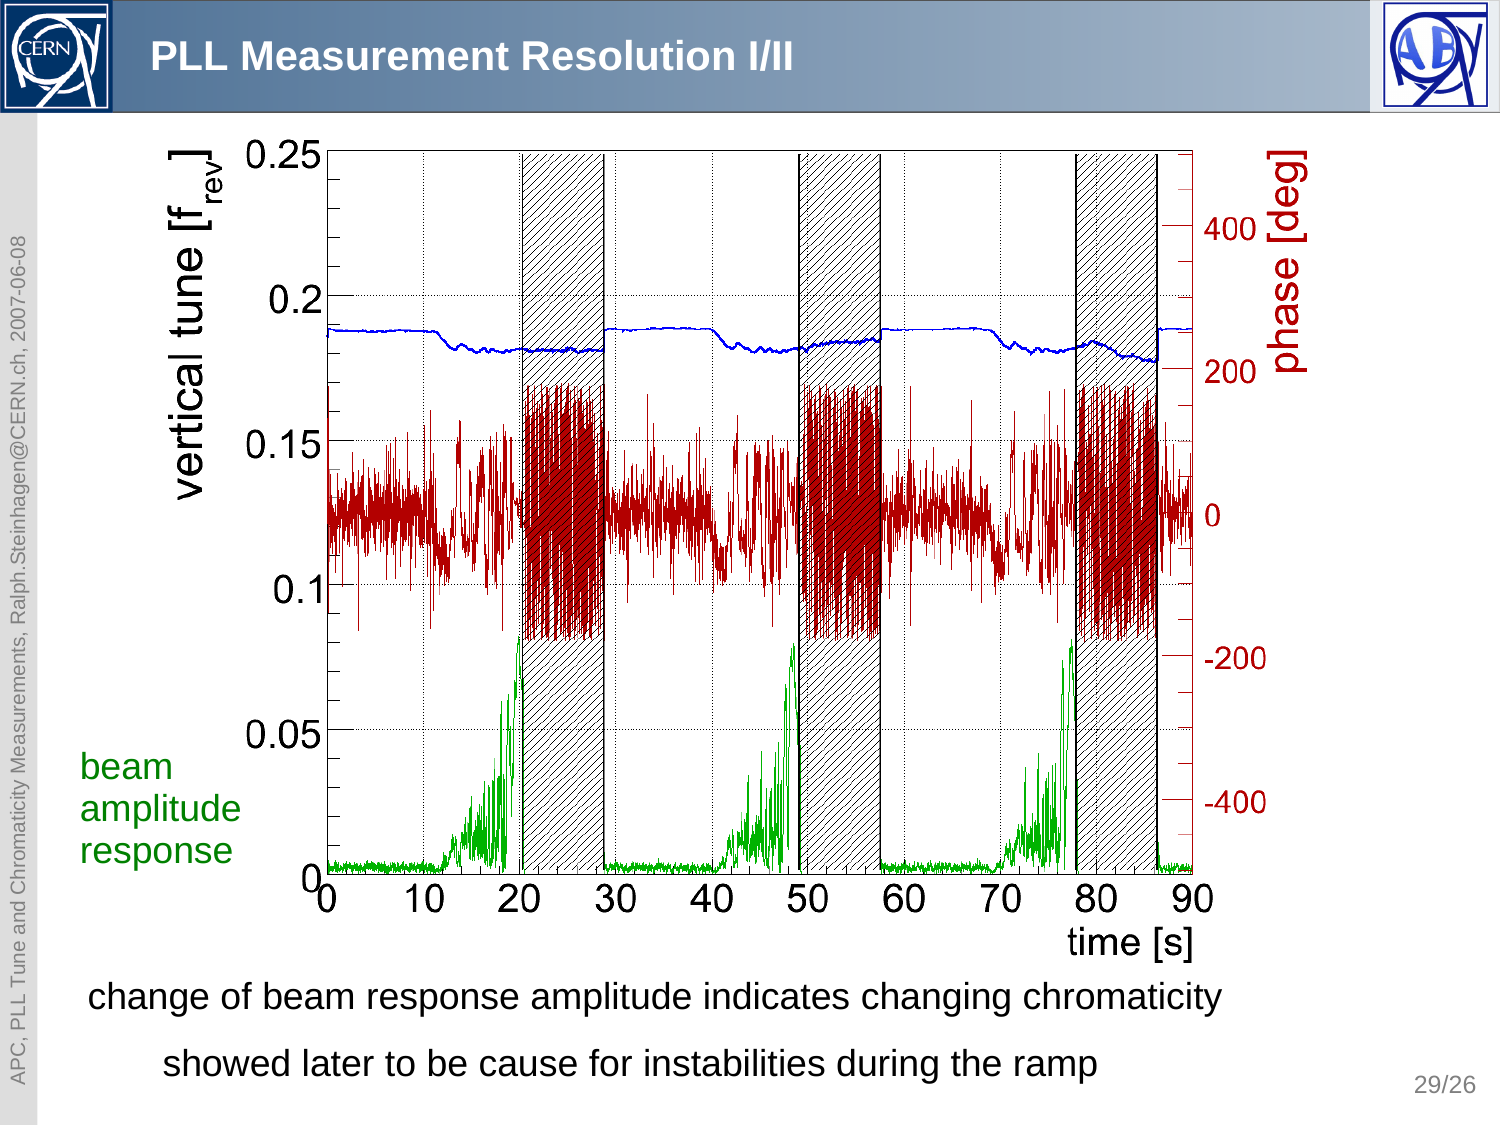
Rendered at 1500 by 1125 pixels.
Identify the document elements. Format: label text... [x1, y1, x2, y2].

list change of beam response amplitude indicates changing chromaticity showed later to be cause for instabilities during the ramp [87, 974, 1438, 1085]
picture [1382, 1, 1489, 108]
text_box beam amplitude response [64, 738, 268, 879]
title PLL Measurement Resolution I/II [150, 0, 1201, 113]
picture [0, 0, 113, 113]
picture [165, 133, 1319, 974]
